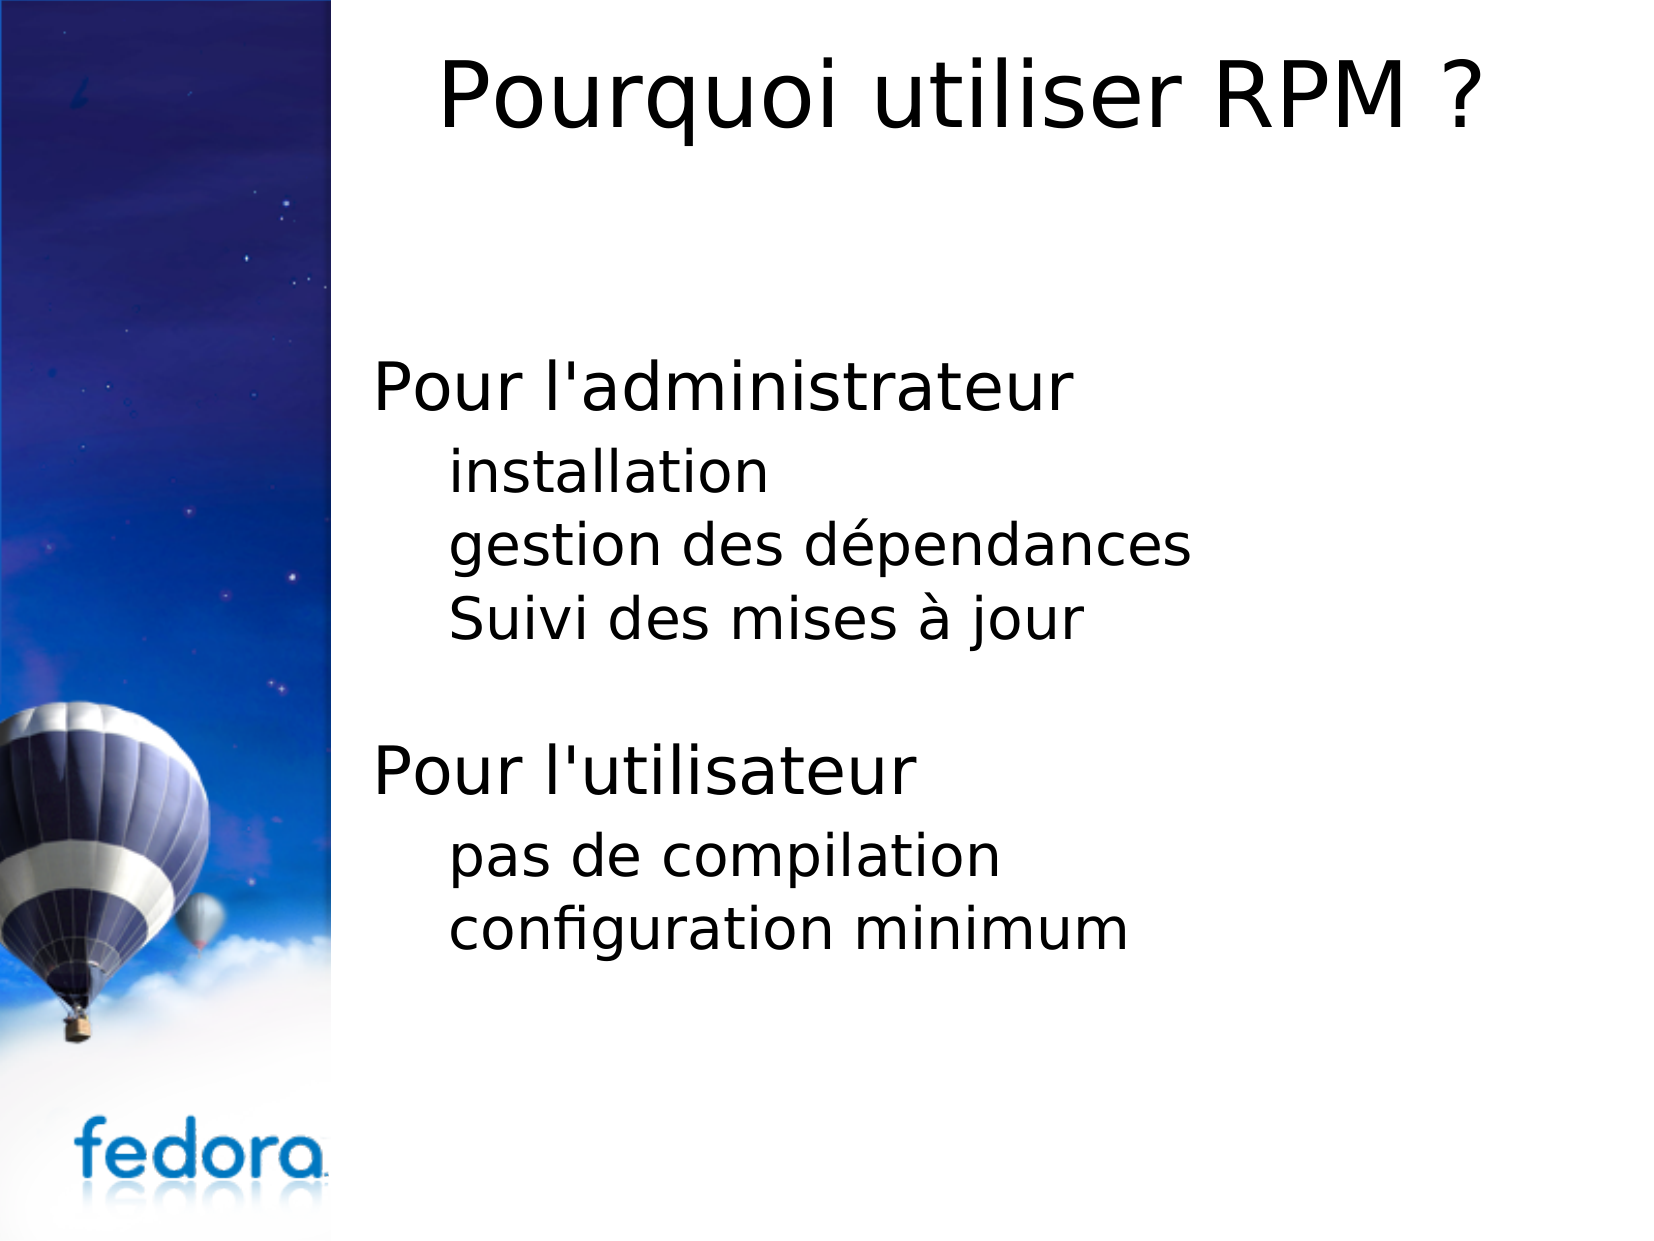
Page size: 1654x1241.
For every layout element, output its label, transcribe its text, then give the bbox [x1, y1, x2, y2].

list Pour l'administrateur installation gestion des dépendances Suivi des mises à jour Pour l'utilisateur pas de compilation configuration minimum [354, 348, 1595, 964]
picture [0, 0, 331, 1241]
title Pourquoi utiliser RPM ? [354, 0, 1571, 193]
